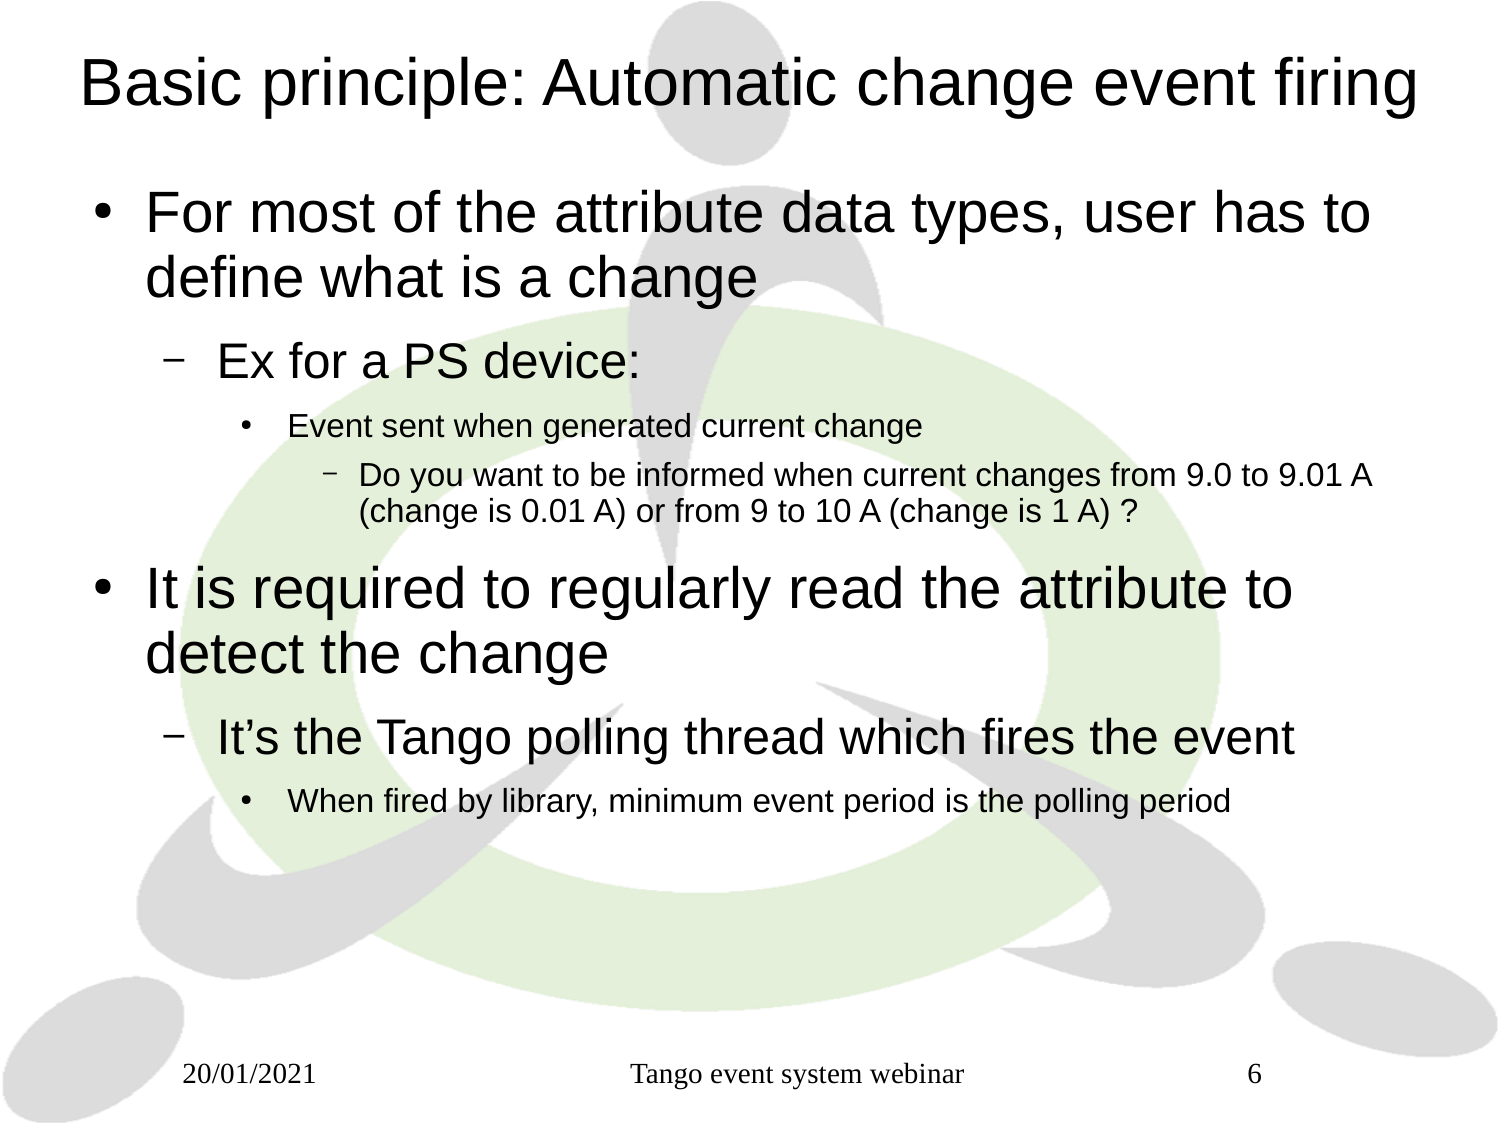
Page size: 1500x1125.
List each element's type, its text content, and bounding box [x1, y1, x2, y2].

picture [0, 0, 1500, 1125]
title Basic principle: Automatic change event firing [75, 29, 1426, 136]
list For most of the attribute data types, user has to define what is a change Ex for a PS device: Event sent when generated current change Do you want to be informed when current changes from 9.0 to 9.01 A (change is 0.01 A) or from 9 to 10 A (change is 1 A) ? It is required to regularly read the attribute to detect the change It’s the Tango polling thread which fires the event When fired by library, minimum event period is the polling period [75, 179, 1425, 991]
